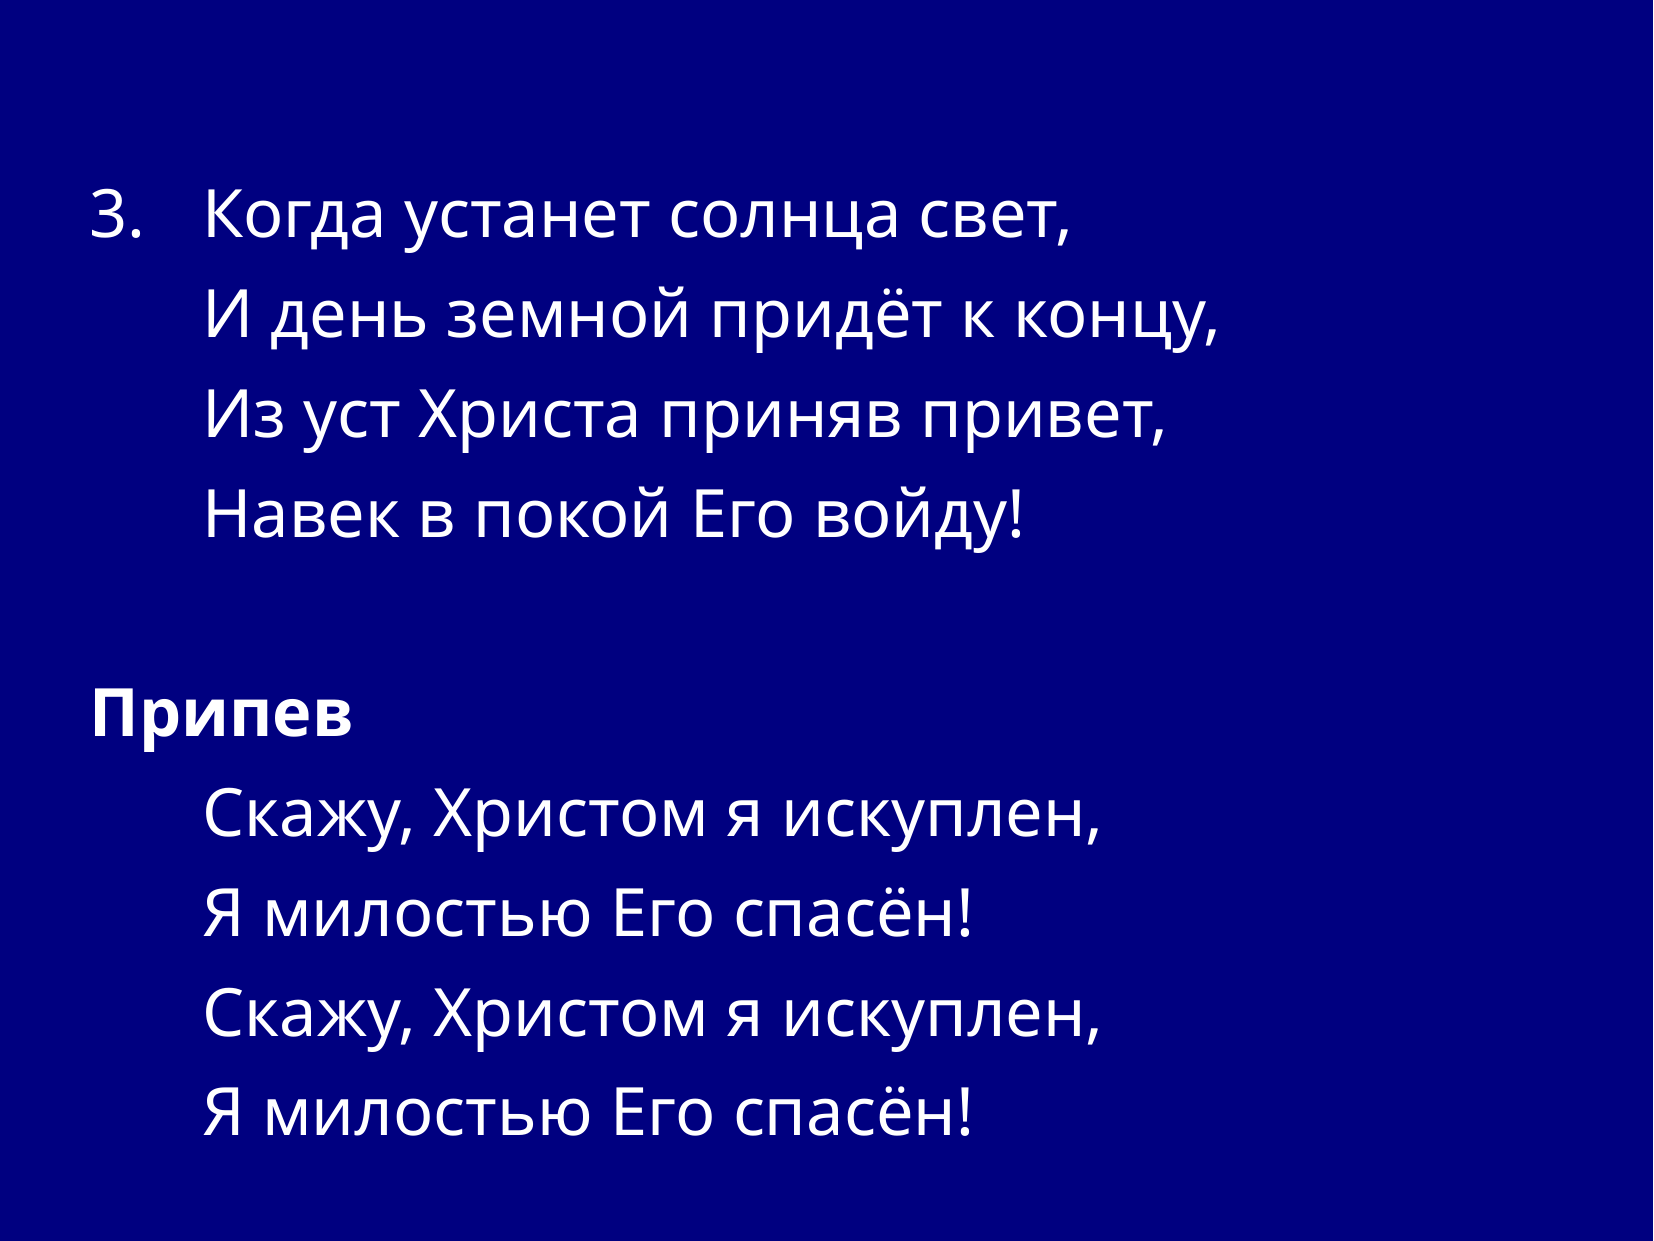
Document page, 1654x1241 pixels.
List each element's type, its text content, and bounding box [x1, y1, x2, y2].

text_box 3. Когда устанет солнца свет, И день земной придёт к концу, Из уст Христа приняв привет, Навек в покой Его войду! Припев Скажу, Христом я искуплен, Я милостью Его спасён! Скажу, Христом я искуплен, Я милостью Его спасён! [75, 150, 1576, 1163]
